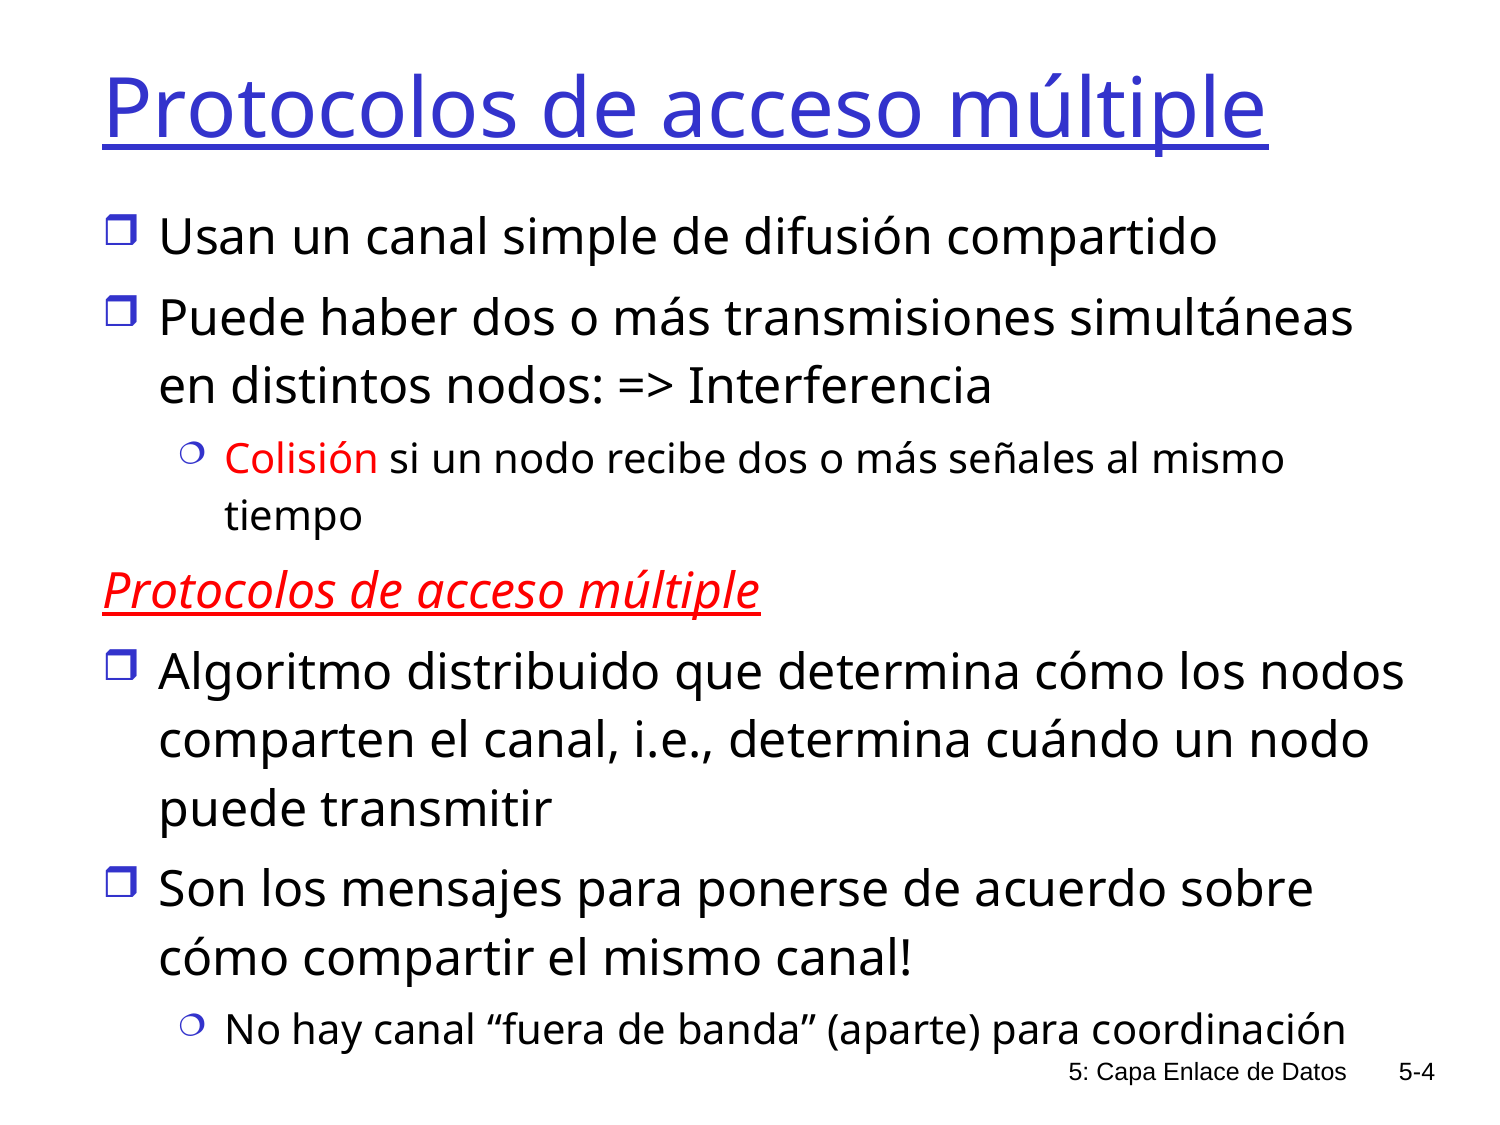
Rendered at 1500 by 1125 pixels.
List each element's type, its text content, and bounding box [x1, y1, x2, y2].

list Usan un canal simple de difusión compartido Puede haber dos o más transmisiones simultáneas en distintos nodos: => Interferencia Colisión si un nodo recibe dos o más señales al mismo tiempo Protocolos de acceso múltiple Algoritmo distribuido que determina cómo los nodos comparten el canal, i.e., determina cuándo un nodo puede transmitir Son los mensajes para ponerse de acuerdo sobre cómo compartir el mismo canal! No hay canal “fuera de banda” (aparte) para coordinación [87, 193, 1426, 1027]
title Protocolos de acceso múltiple [87, 15, 1426, 193]
